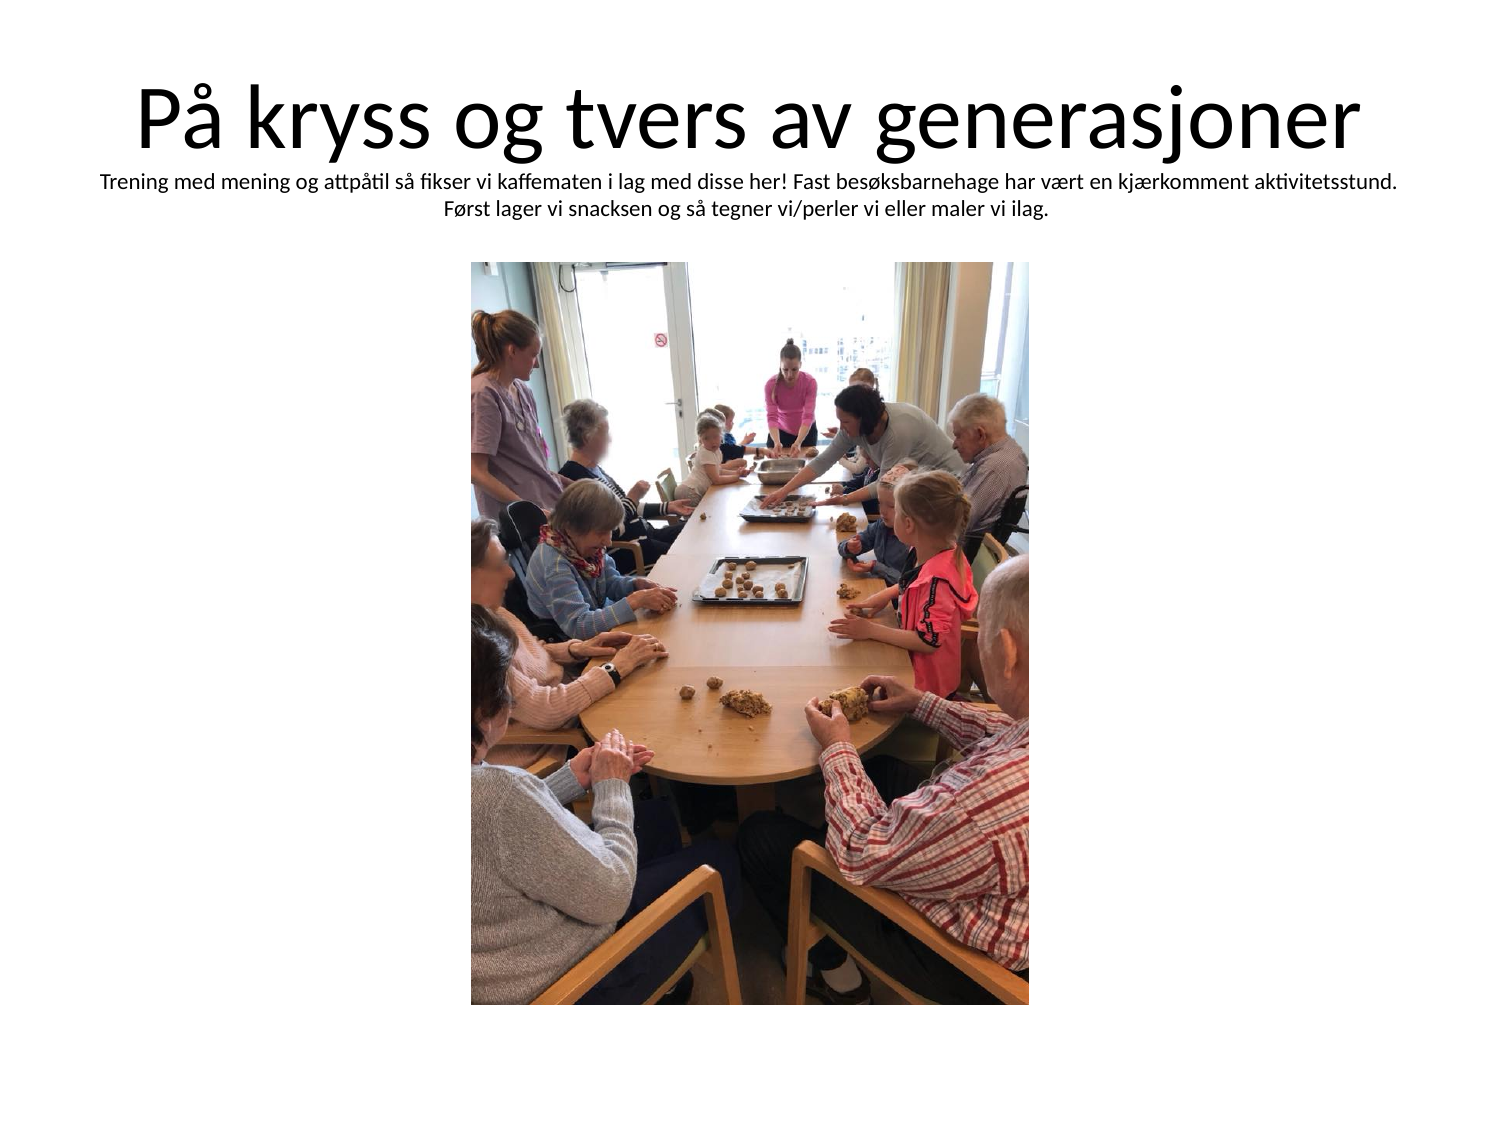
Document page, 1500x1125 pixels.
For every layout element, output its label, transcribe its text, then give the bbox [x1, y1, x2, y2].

title På kryss og tvers av generasjoner Trening med mening og attpåtil så fikser vi kaffematen i lag med disse her! Fast besøksbarnehage har vært en kjærkomment aktivitetsstund. Først lager vi snacksen og så tegner vi/perler vi eller maler vi ilag. [75, 45, 1426, 233]
picture [471, 262, 1029, 1005]
